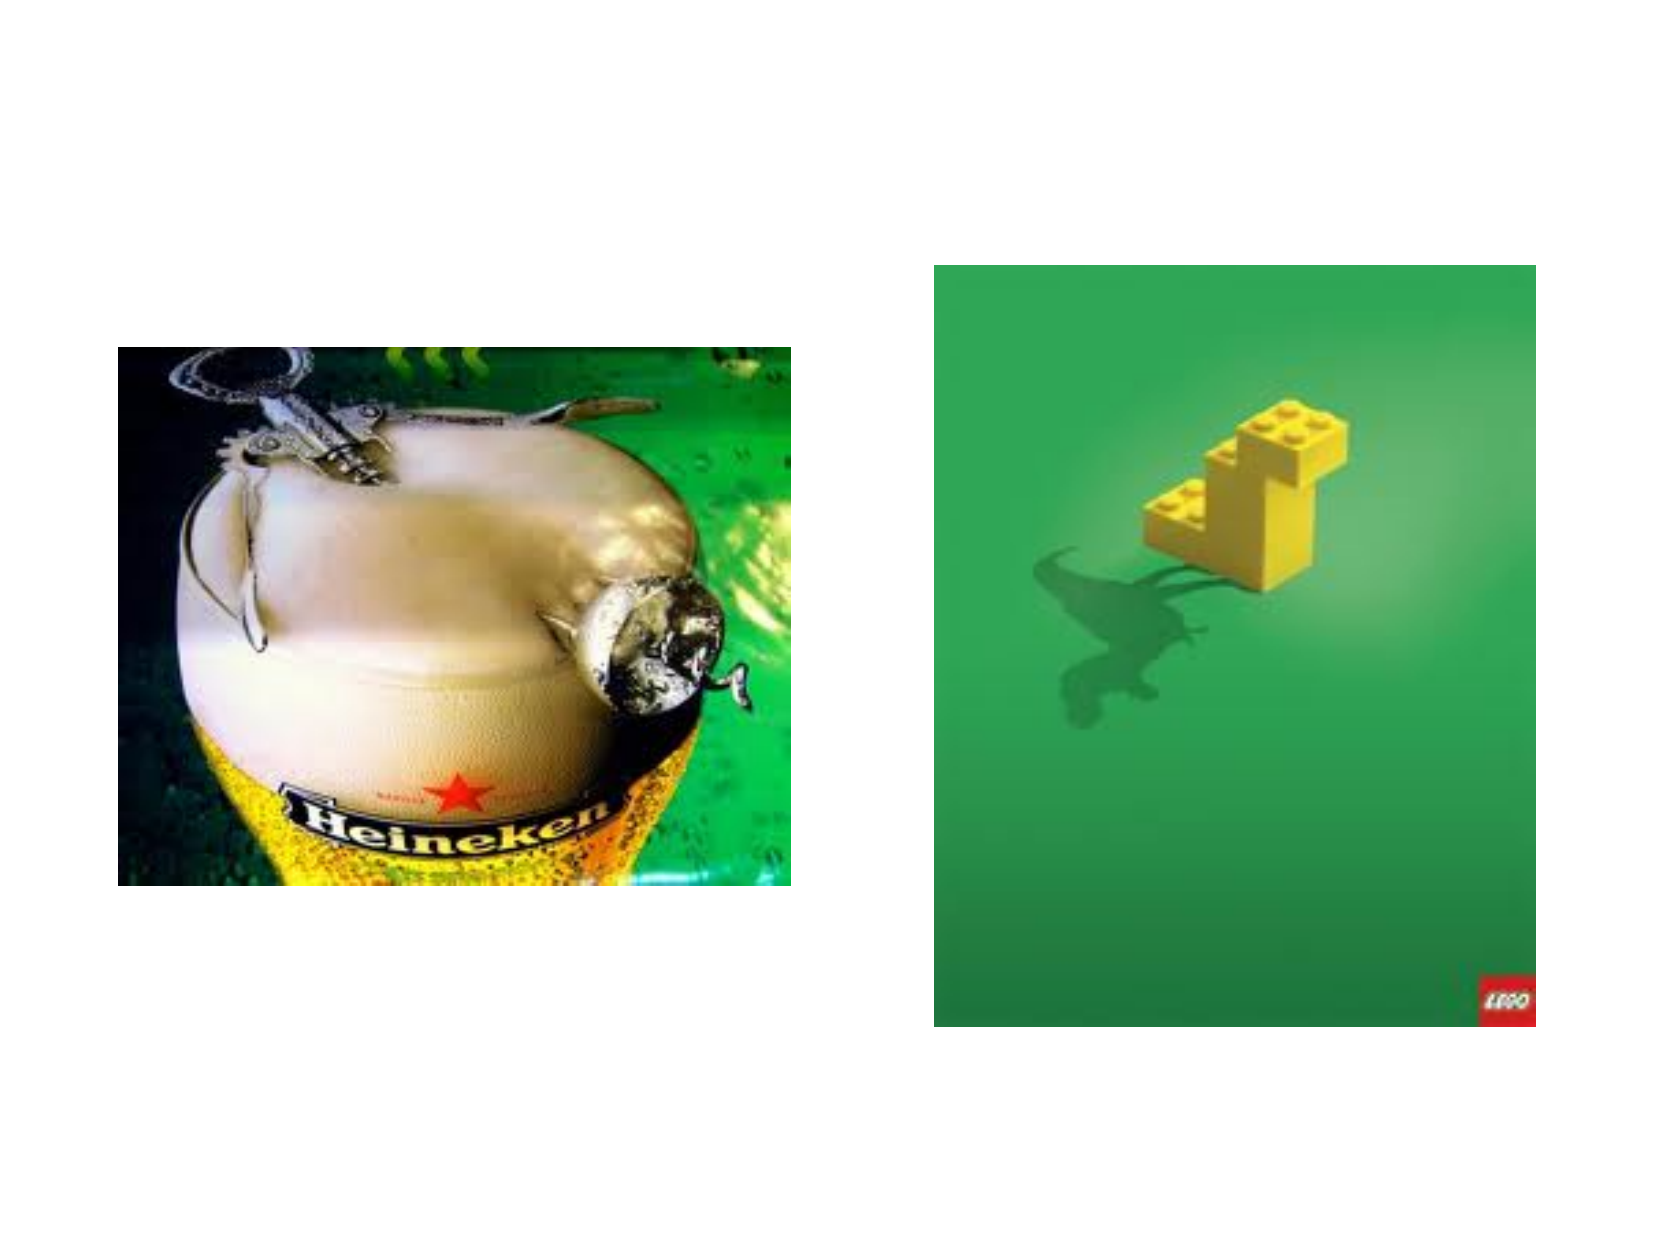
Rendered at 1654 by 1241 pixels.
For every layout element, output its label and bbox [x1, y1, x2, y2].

picture [118, 347, 791, 886]
picture [934, 265, 1536, 1027]
